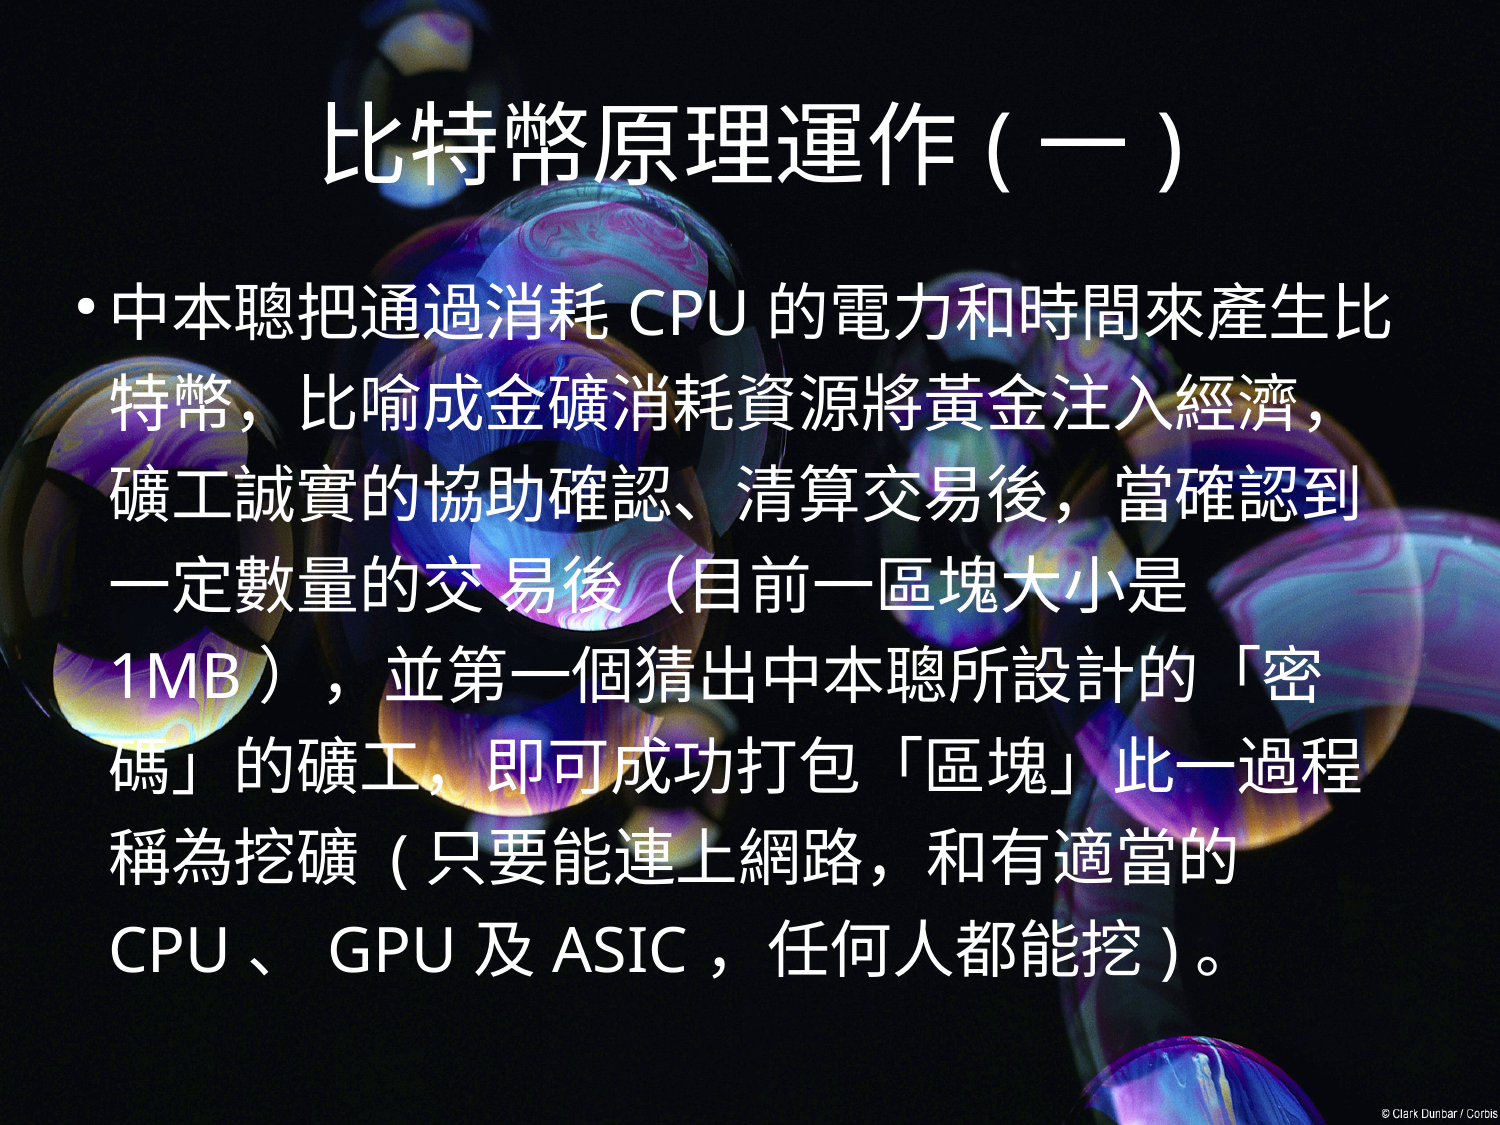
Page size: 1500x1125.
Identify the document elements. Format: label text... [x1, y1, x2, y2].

list 中本聰把通過消耗CPU的電力和時間來產生比特幣，比喻成金礦消耗資源將黃金注入經濟，礦工誠實的協助確認、清算交易後，當確認到一定數量的交 易後（目前一區塊大小是 1MB），並第一個猜出中本聰所設計的「密碼」的礦工，即可成功打包「區塊」此一過程稱為挖礦 (只要能連上網路，和有適當的CPU、GPU及ASIC，任何人都能挖)。 [75, 262, 1425, 1005]
title 比特幣原理運作(一) [75, 45, 1425, 233]
picture [0, 0, 1500, 1125]
